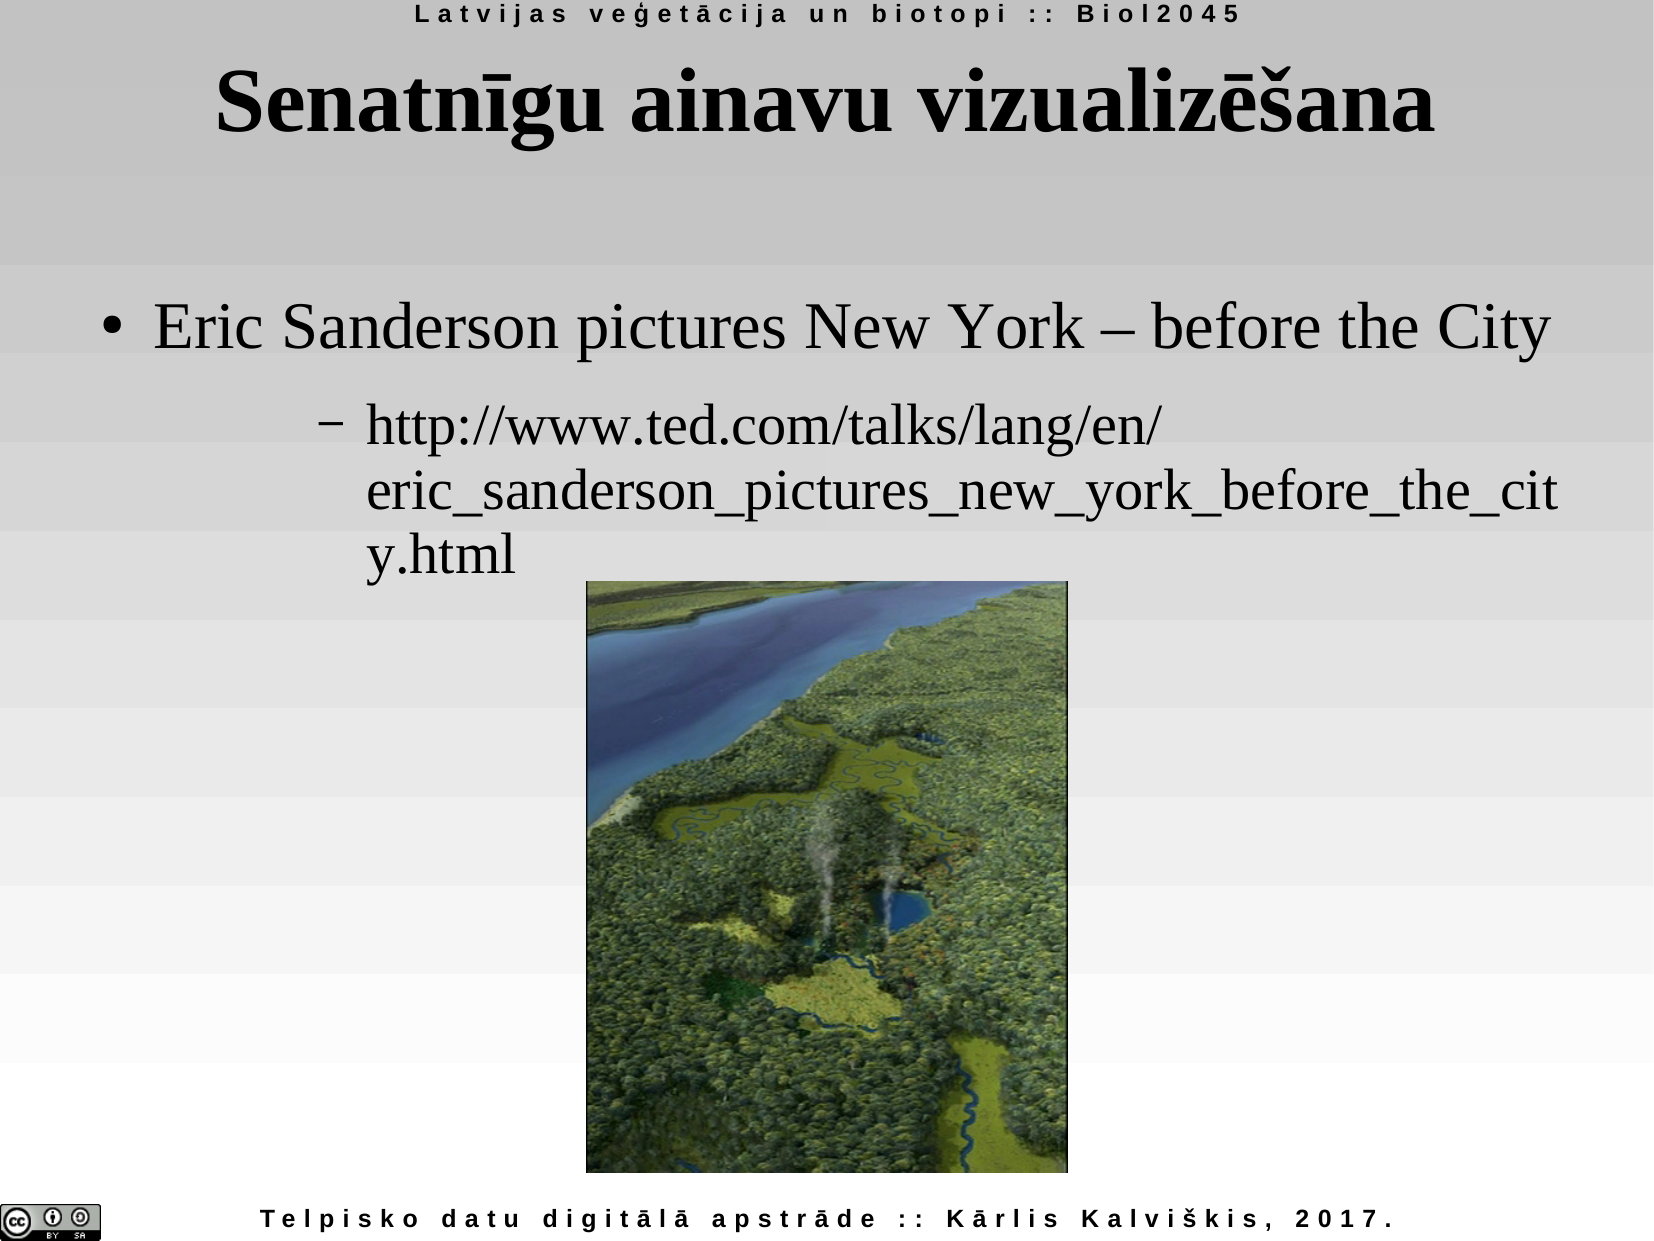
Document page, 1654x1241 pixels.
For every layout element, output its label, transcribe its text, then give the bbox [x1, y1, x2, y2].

title Senatnīgu ainavu vizualizēšana [29, 49, 1625, 296]
list Eric Sanderson pictures New York – before the City http://www.ted.com/talks/lang/en/ eric_sanderson_pictures_new_york_before_the_city.html [82, 289, 1571, 1113]
picture [0, 0, 1654, 1241]
